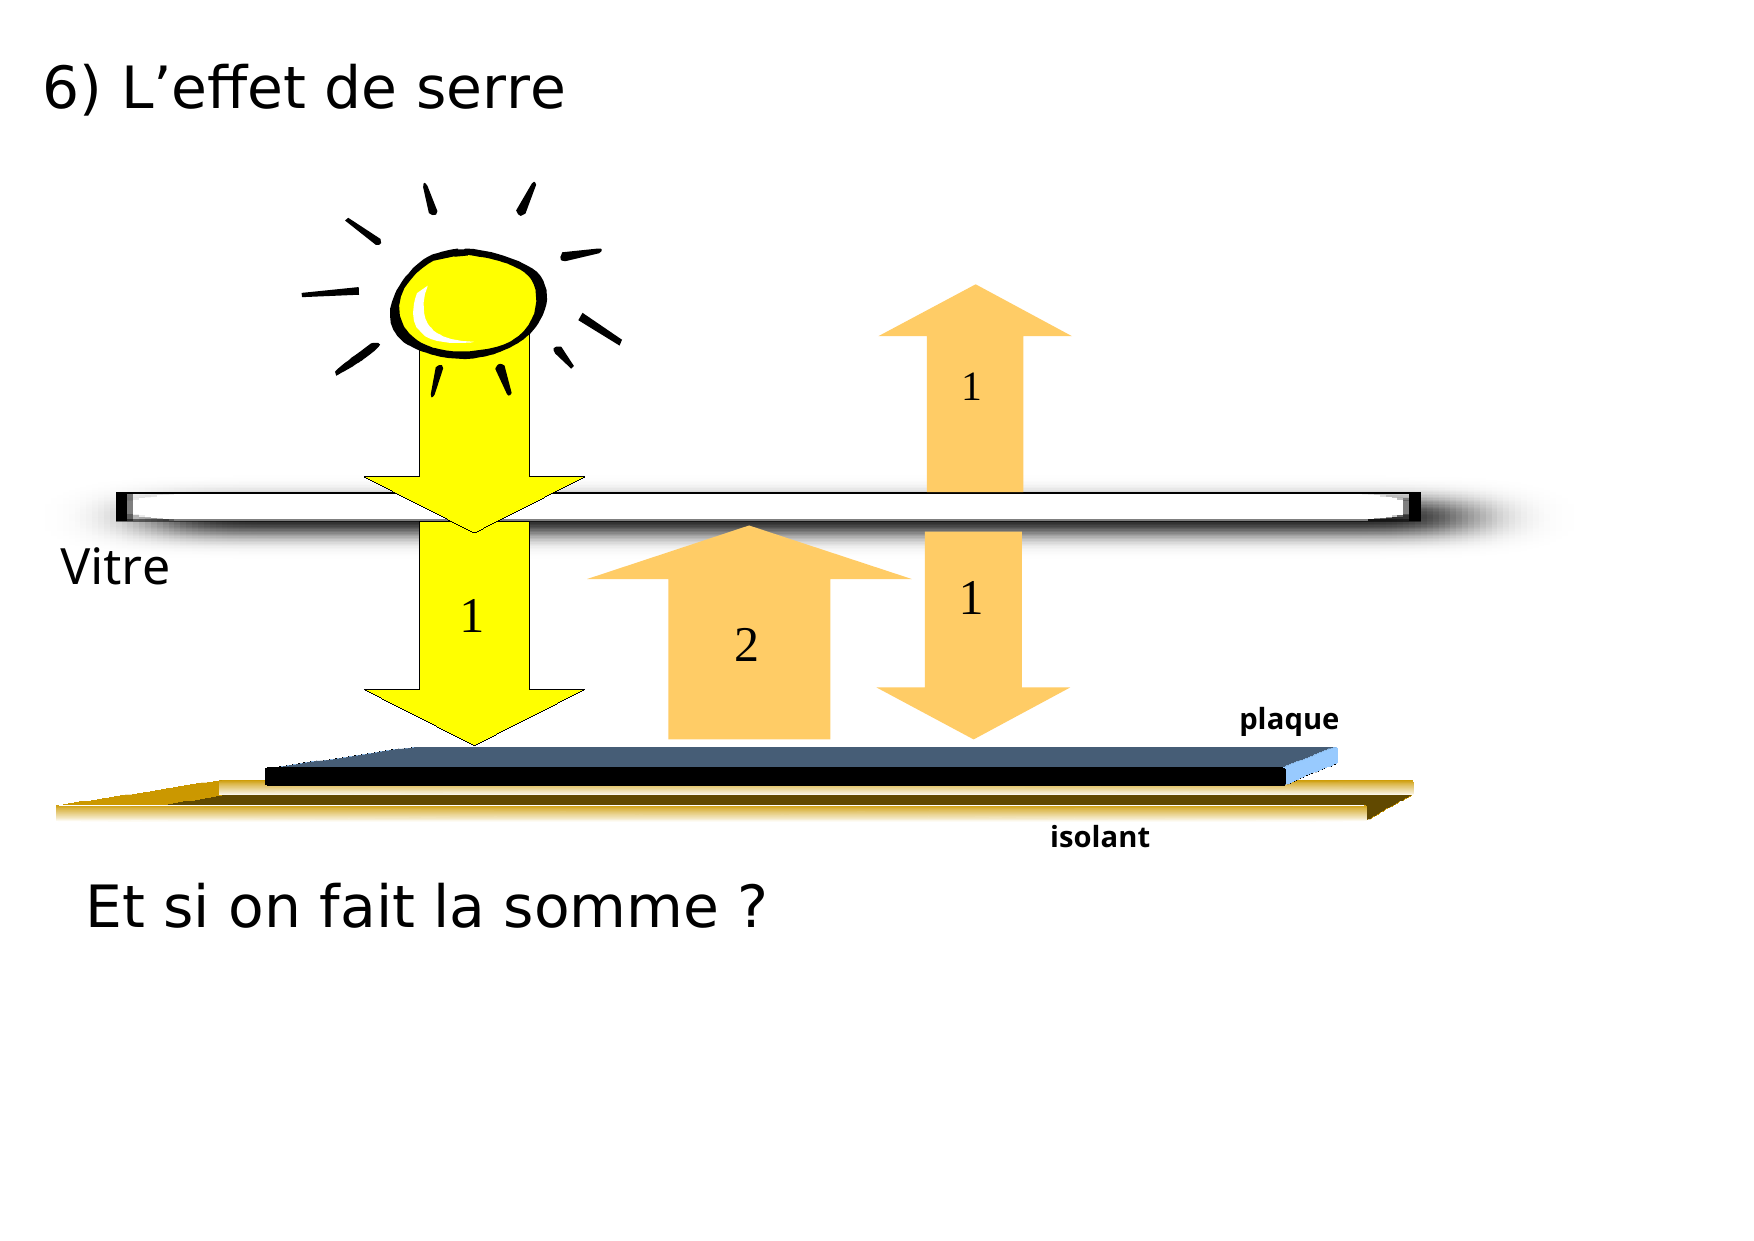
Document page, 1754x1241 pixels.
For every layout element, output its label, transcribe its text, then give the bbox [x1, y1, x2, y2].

picture [28, 473, 448, 564]
text_box [578, 312, 623, 346]
text_box [335, 342, 381, 376]
text_box [301, 287, 360, 298]
text_box 1 [451, 587, 493, 652]
text_box 6) L’effet de serre [28, 47, 613, 134]
text_box 1 [961, 362, 1018, 421]
text_box [553, 346, 574, 369]
picture [500, 473, 1592, 564]
text_box [587, 525, 912, 740]
picture [44, 737, 1429, 832]
text_box [560, 248, 602, 262]
text_box isolant [1035, 808, 1288, 867]
text_box [878, 284, 1073, 493]
text_box Vitre [45, 523, 209, 566]
text_box [516, 181, 537, 216]
text_box Et si on fait la somme ? [71, 867, 1623, 971]
text_box 2 [734, 616, 769, 687]
text_box [345, 217, 382, 245]
text_box [876, 531, 1071, 740]
text_box plaque [1224, 690, 1477, 766]
text_box [423, 182, 438, 216]
text_box 1 [958, 569, 1034, 640]
text_box [364, 248, 585, 746]
